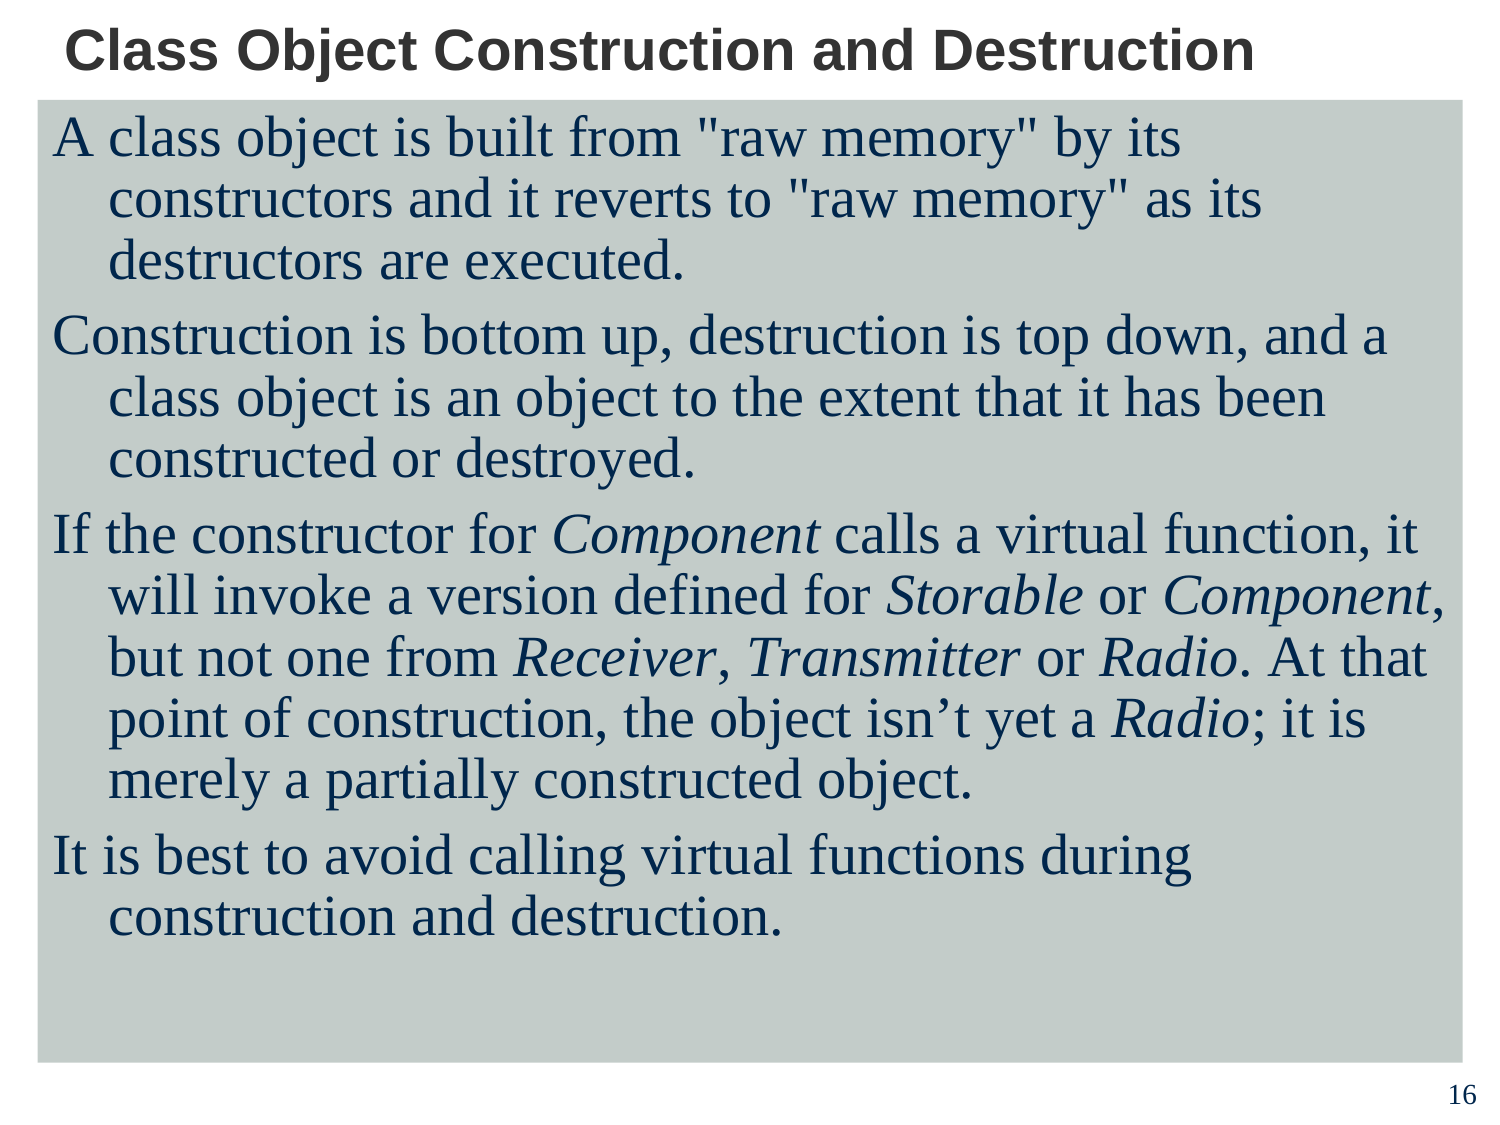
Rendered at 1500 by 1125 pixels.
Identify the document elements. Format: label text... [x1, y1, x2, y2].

title Class Object Construction and Destruction [50, 0, 1450, 91]
list A class object is built from "raw memory" by its constructors and it reverts to "raw memory" as its destructors are executed. Construction is bottom up, destruction is top down, and a class object is an object to the extent that it has been constructed or destroyed. If the constructor for Component calls a virtual function, it will invoke a version defined for Storable or Component, but not one from Receiver, Transmitter or Radio. At that point of construction, the object isn’t yet a Radio; it is merely a partially constructed object. It is best to avoid calling virtual functions during construction and destruction. [37, 99, 1463, 1063]
